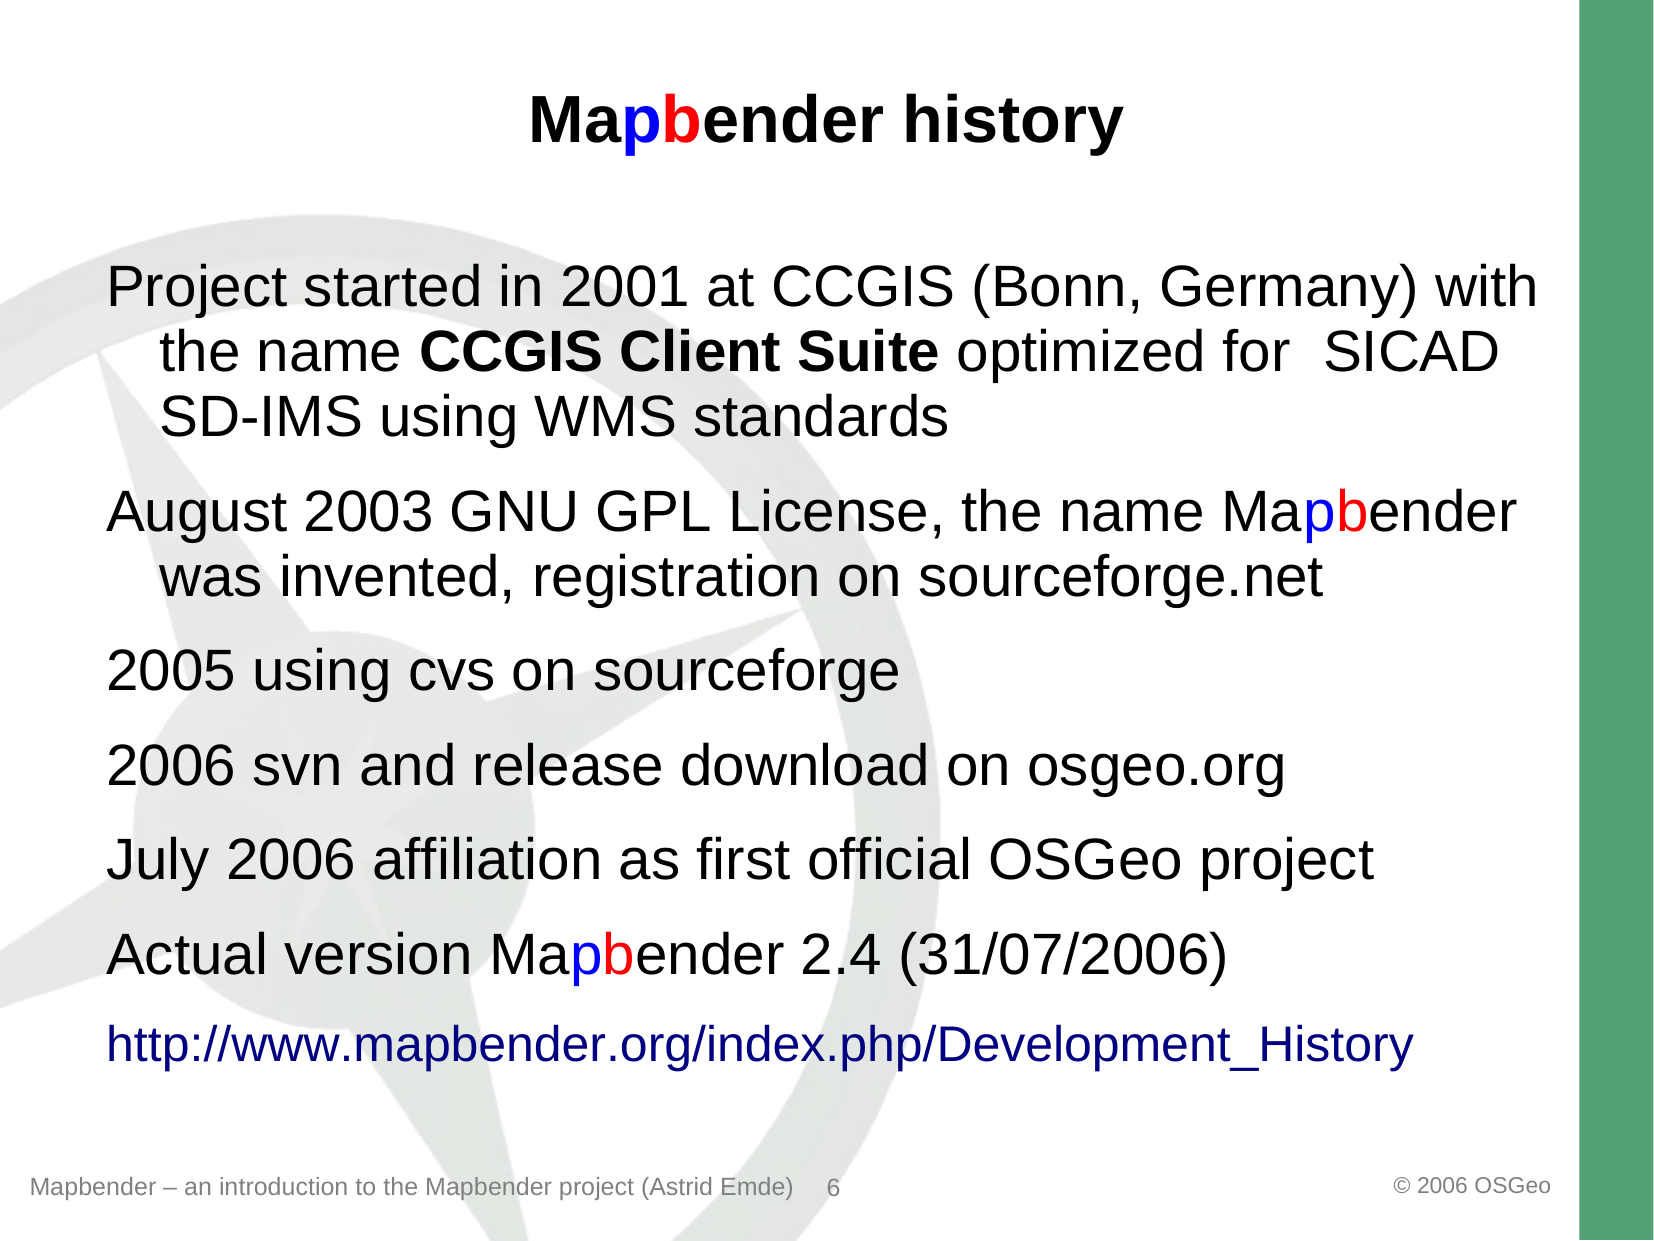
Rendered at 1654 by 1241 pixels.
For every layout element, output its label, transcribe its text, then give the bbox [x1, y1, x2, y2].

list Project started in 2001 at CCGIS (Bonn, Germany) with the name CCGIS Client Suite optimized for SICAD SD-IMS using WMS standards August 2003 GNU GPL License, the name Mapbender was invented, registration on sourceforge.net 2005 using cvs on sourceforge 2006 svn and release download on osgeo.org July 2006 affiliation as first official OSGeo project Actual version Mapbender 2.4 (31/07/2006) http://www.mapbender.org/index.php/Development_History [88, 253, 1577, 1158]
picture [0, 192, 1020, 1241]
title Mapbender history [82, 31, 1571, 207]
